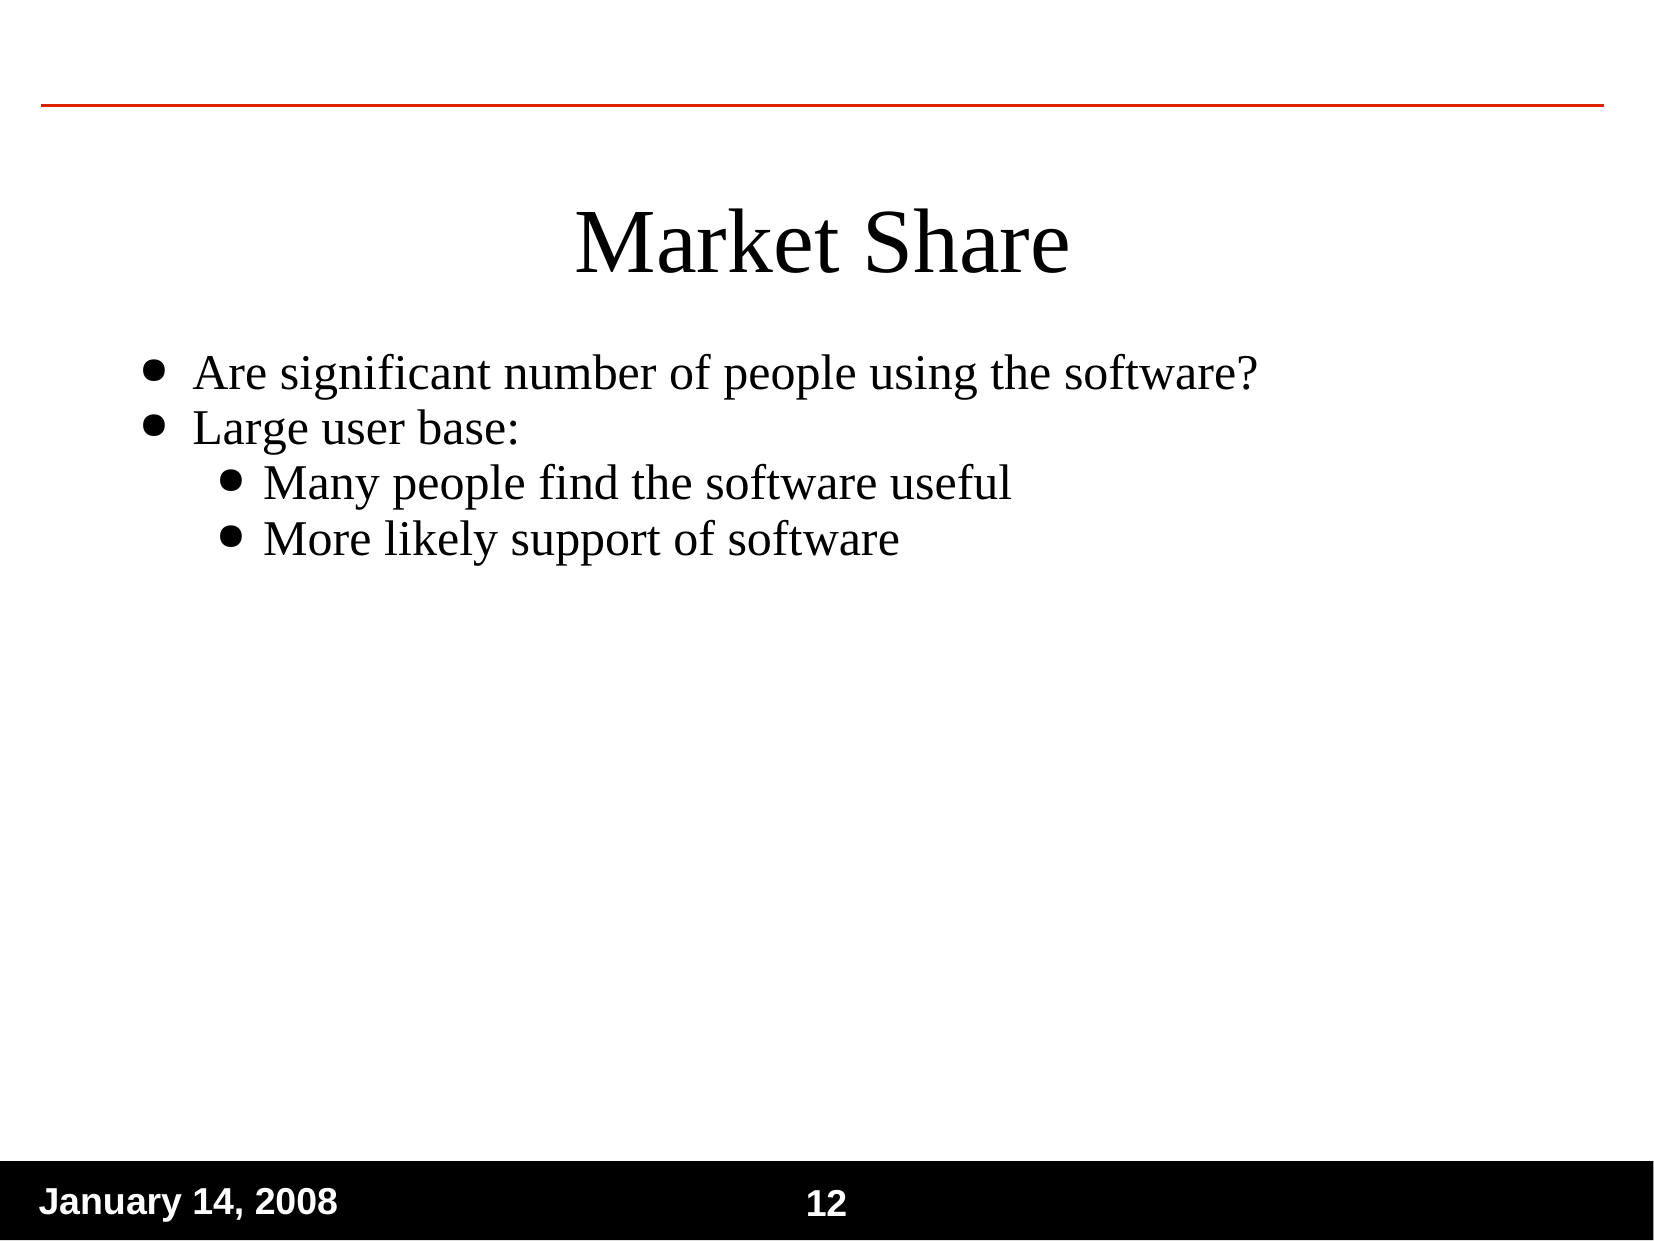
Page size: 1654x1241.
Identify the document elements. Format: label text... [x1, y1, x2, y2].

list Are significant number of people using the software? Large user base: Many people find the software useful More likely support of software [121, 344, 1534, 1127]
title Market Share [117, 137, 1530, 346]
